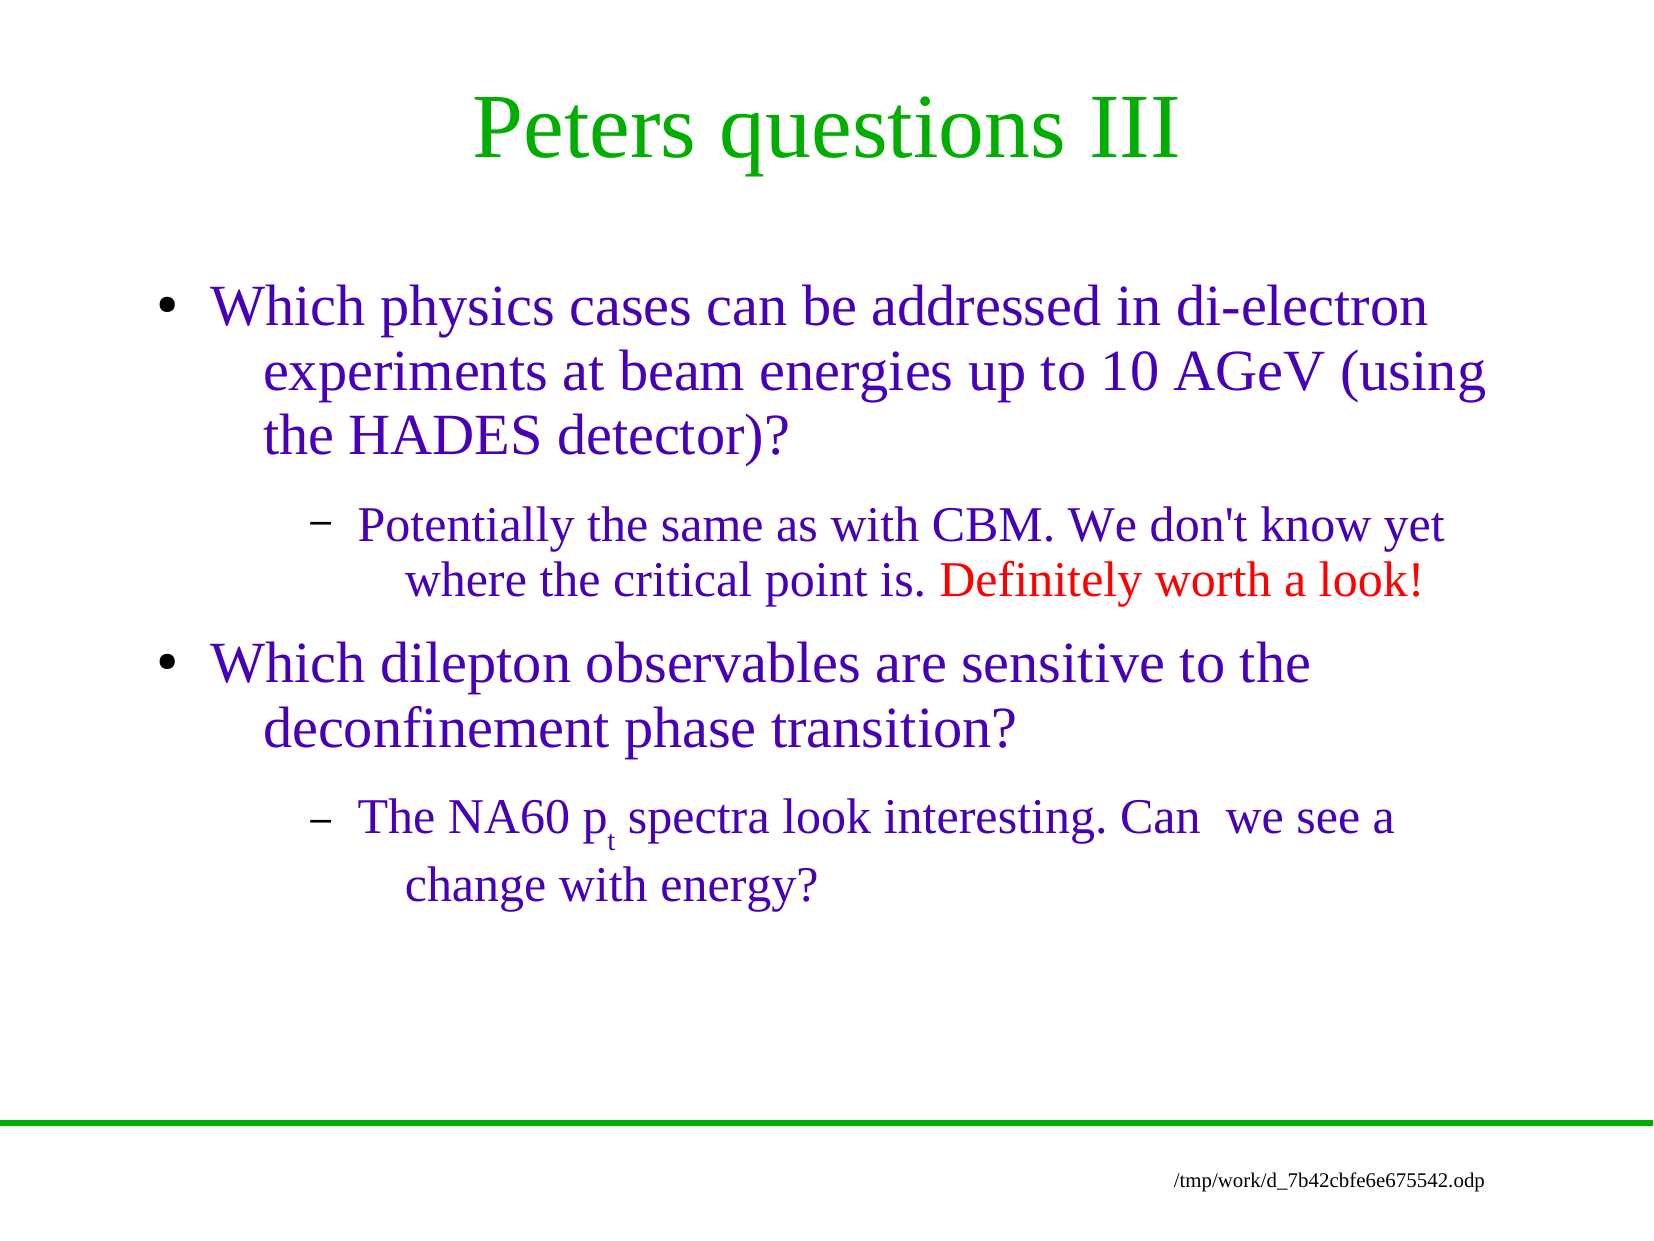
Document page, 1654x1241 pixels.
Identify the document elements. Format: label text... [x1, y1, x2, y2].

list Which physics cases can be addressed in di-electron experiments at beam energies up to 10 AGeV (using the HADES detector)? Potentially the same as with CBM. We don't know yet where the critical point is. Definitely worth a look! Which dilepton observables are sensitive to the deconfinement phase transition? The NA60 pt spectra look interesting. Can we see a change with energy? [121, 273, 1534, 1055]
title Peters questions III [121, 23, 1534, 231]
